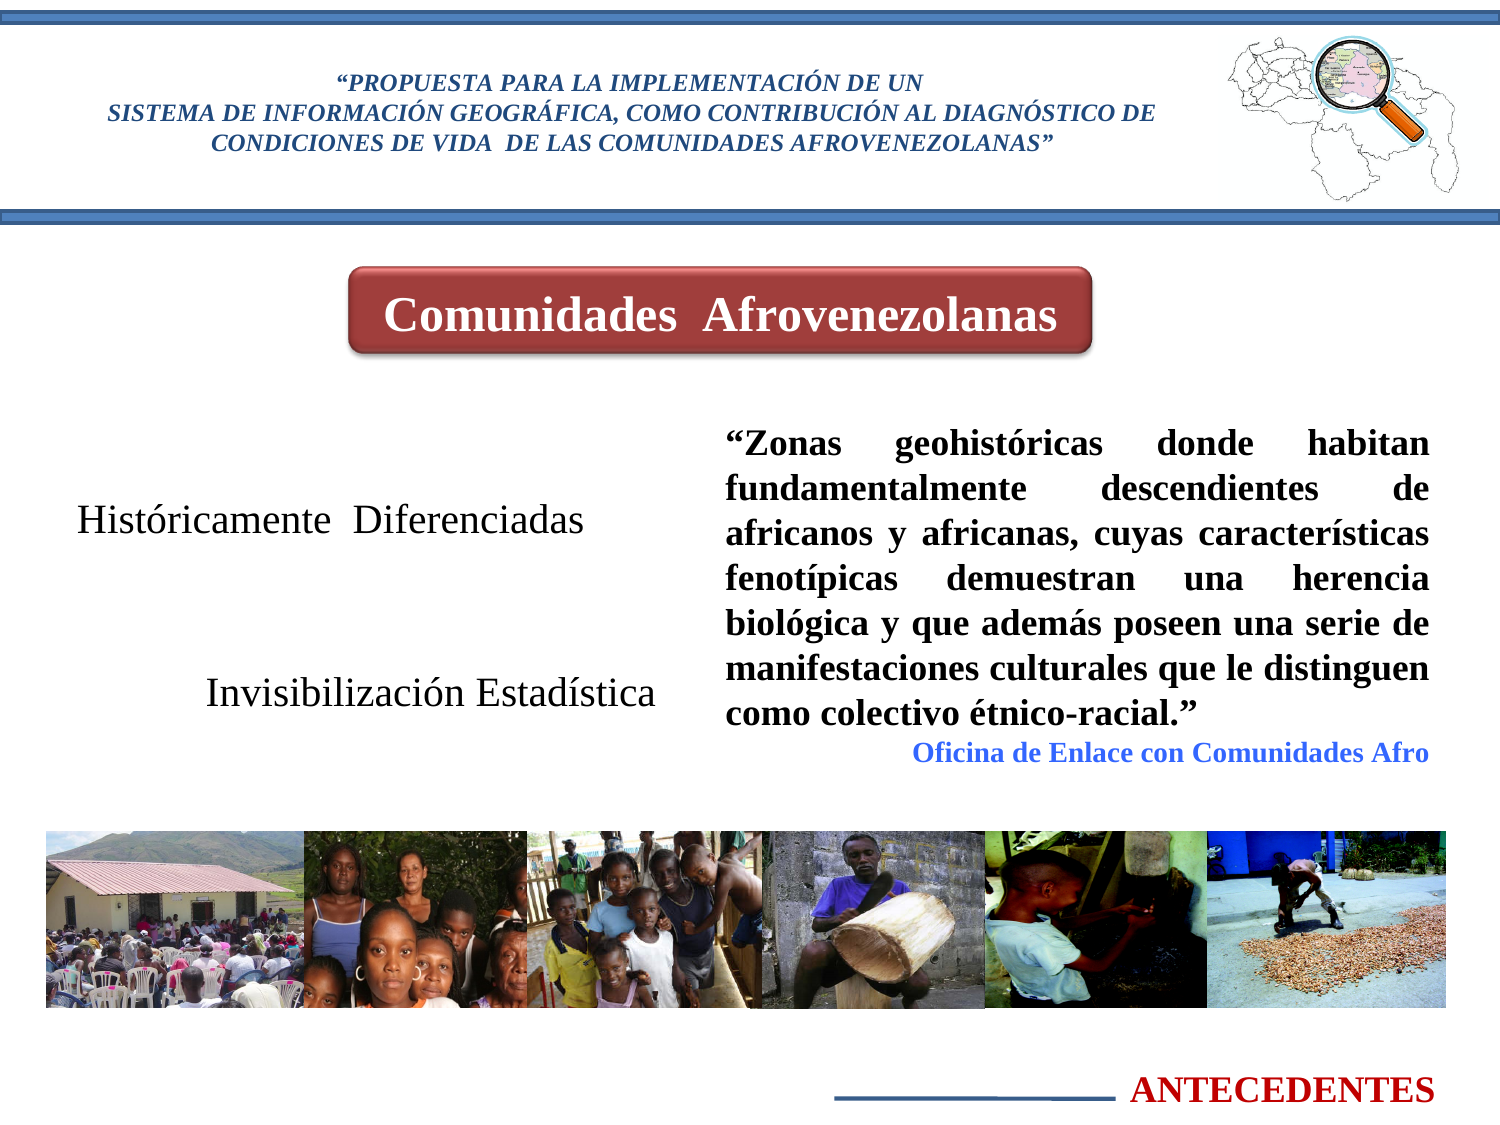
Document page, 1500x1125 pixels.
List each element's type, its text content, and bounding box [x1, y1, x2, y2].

picture [1218, 35, 1489, 208]
picture [340, 259, 1101, 366]
text_box Comunidades Afrovenezolanas [355, 273, 1086, 350]
text_box [0, 11, 1500, 24]
text_box [1311, 53, 1318, 97]
text_box [1331, 53, 1429, 146]
picture [1320, 44, 1386, 106]
picture [1363, 85, 1388, 108]
text_box [0, 210, 1500, 223]
text_box [1330, 35, 1376, 42]
text_box ANTECEDENTES [787, 1056, 1500, 1118]
picture [46, 831, 1446, 1009]
text_box Históricamente Diferenciadas [58, 480, 610, 554]
text_box “Zonas geohistóricas donde habitan fundamentalmente descendientes de africanos y africanas, cuyas características fenotípicas demuestran una herencia biológica y que además poseen una serie de manifestaciones culturales que le distinguen como colectivo étnico-racial.” Oficina de Enlace con Comunidades Afro [690, 390, 1465, 796]
text_box “PROPUESTA PARA LA IMPLEMENTACIÓN DE UN SISTEMA DE INFORMACIÓN GEOGRÁFICA, COMO CONTRIBUCIÓN AL DIAGNÓSTICO DE CONDICIONES DE VIDA DE LAS COMUNIDADES AFROVENEZOLANAS” [46, 58, 1219, 164]
text_box Invisibilización Estadística [187, 653, 690, 727]
